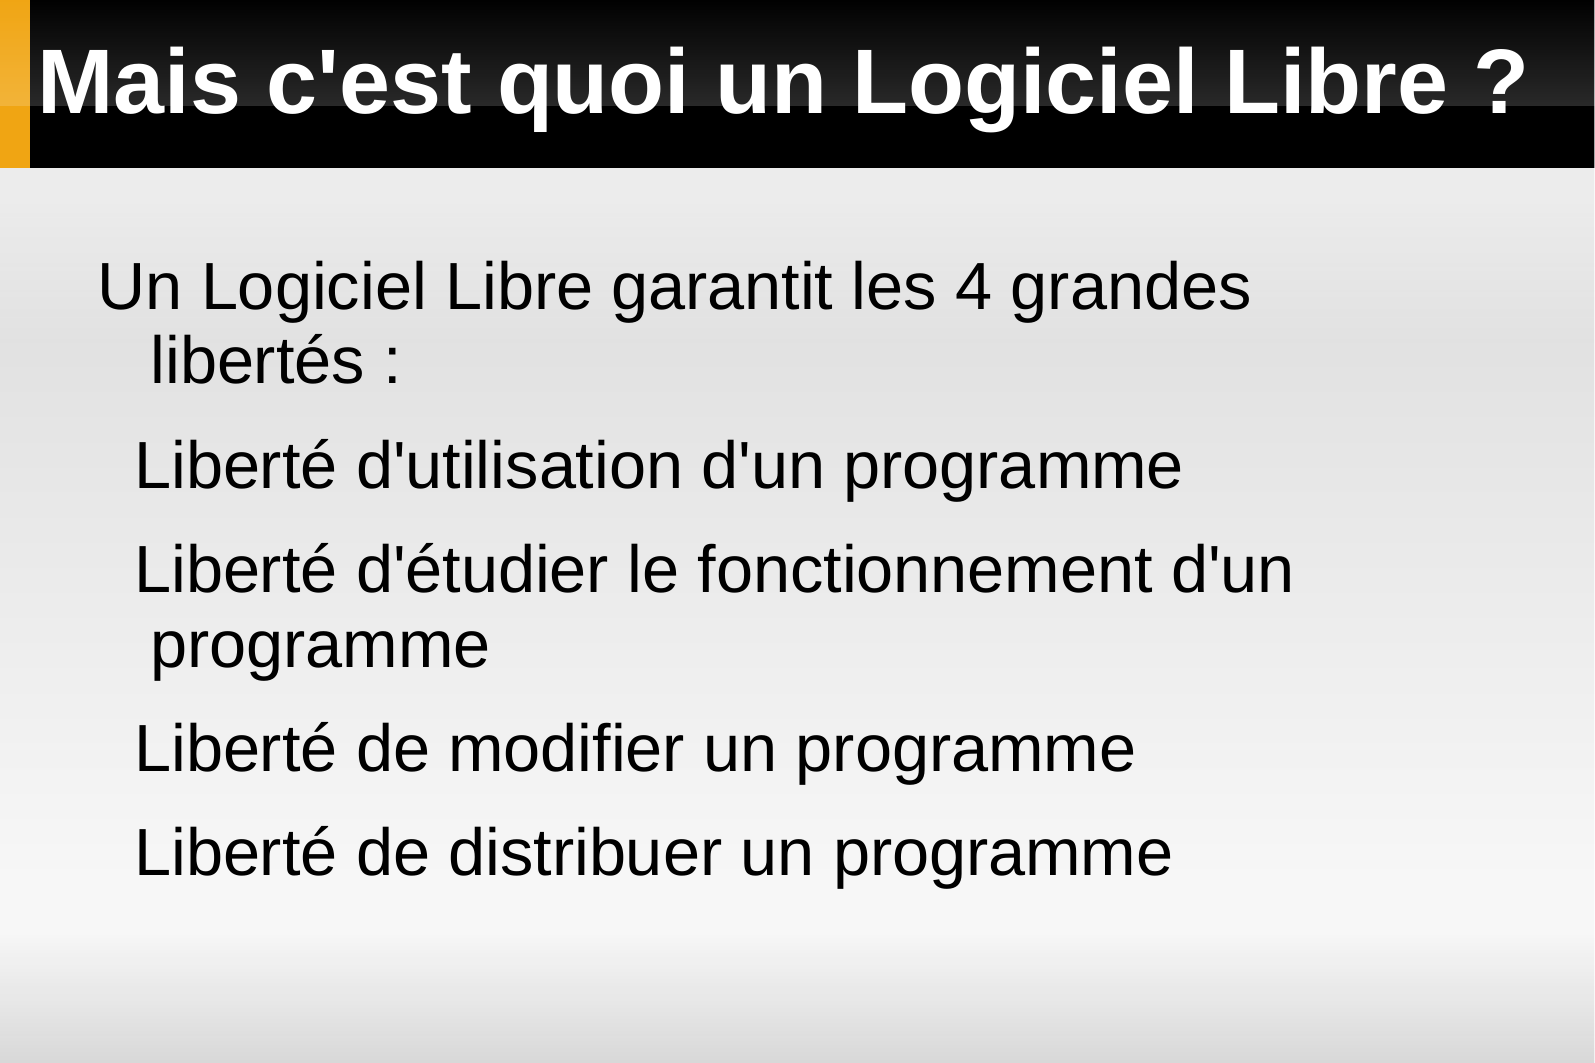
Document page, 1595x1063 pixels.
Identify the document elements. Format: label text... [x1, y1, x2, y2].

list Un Logiciel Libre garantit les 4 grandes libertés : Liberté d'utilisation d'un programme Liberté d'étudier le fonctionnement d'un programme Liberté de modifier un programme Liberté de distribuer un programme [79, 248, 1515, 936]
picture [0, 0, 1595, 1063]
title Mais c'est quoi un Logiciel Libre ? [37, 0, 1539, 163]
